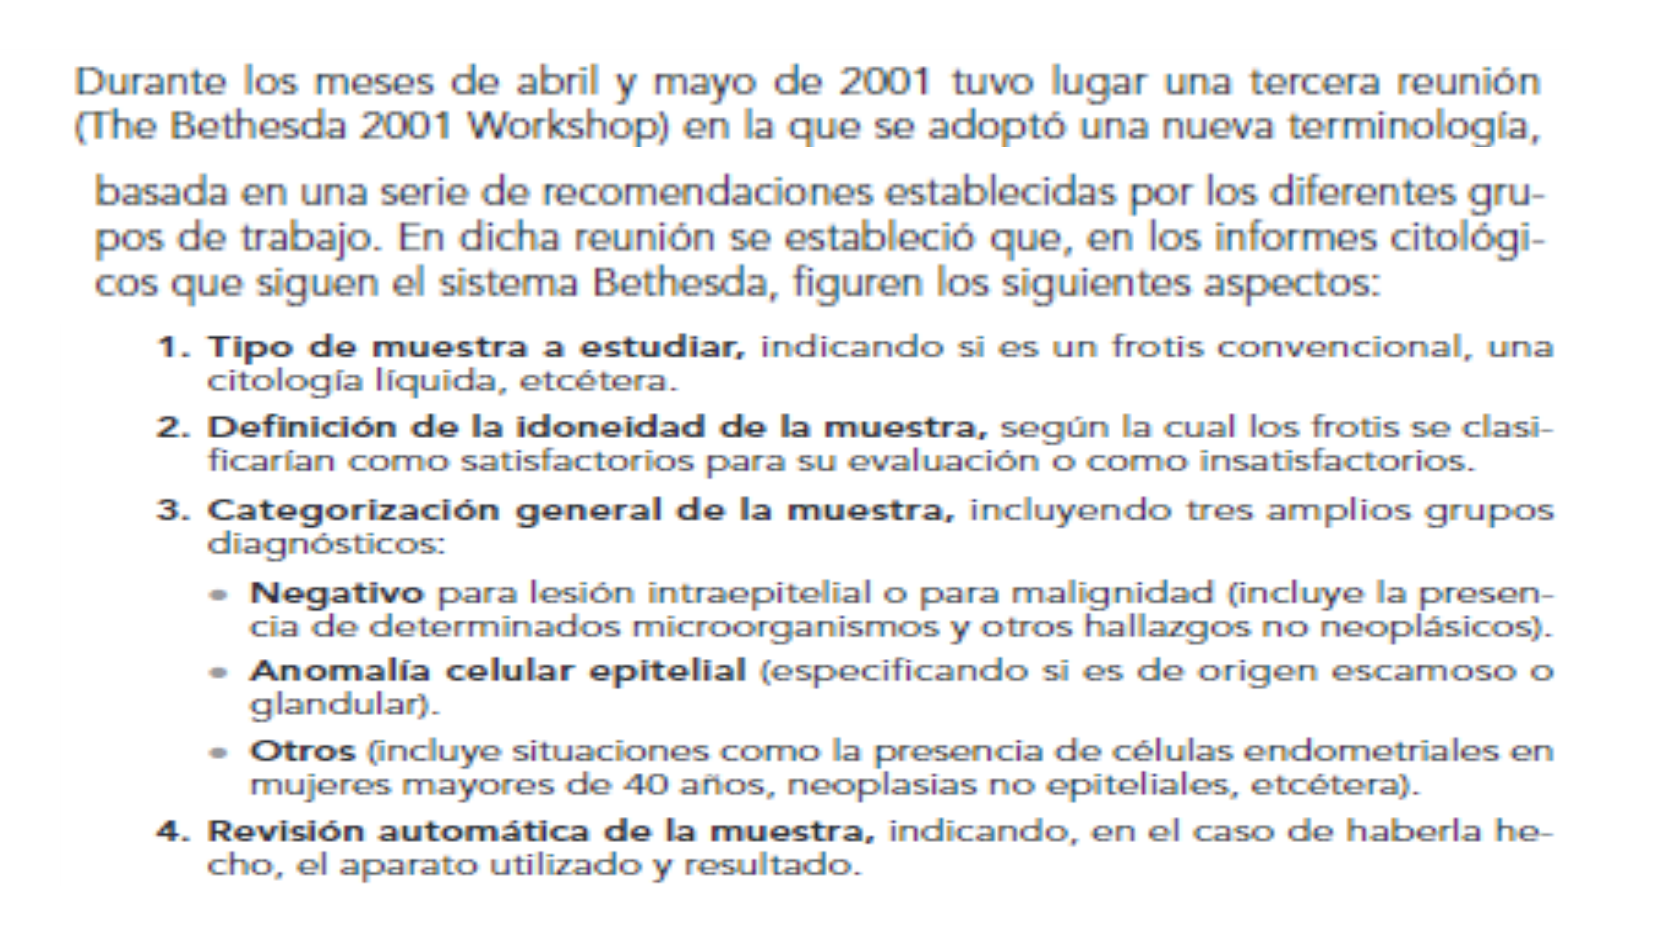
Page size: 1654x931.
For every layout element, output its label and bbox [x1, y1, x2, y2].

picture [0, 48, 1595, 886]
